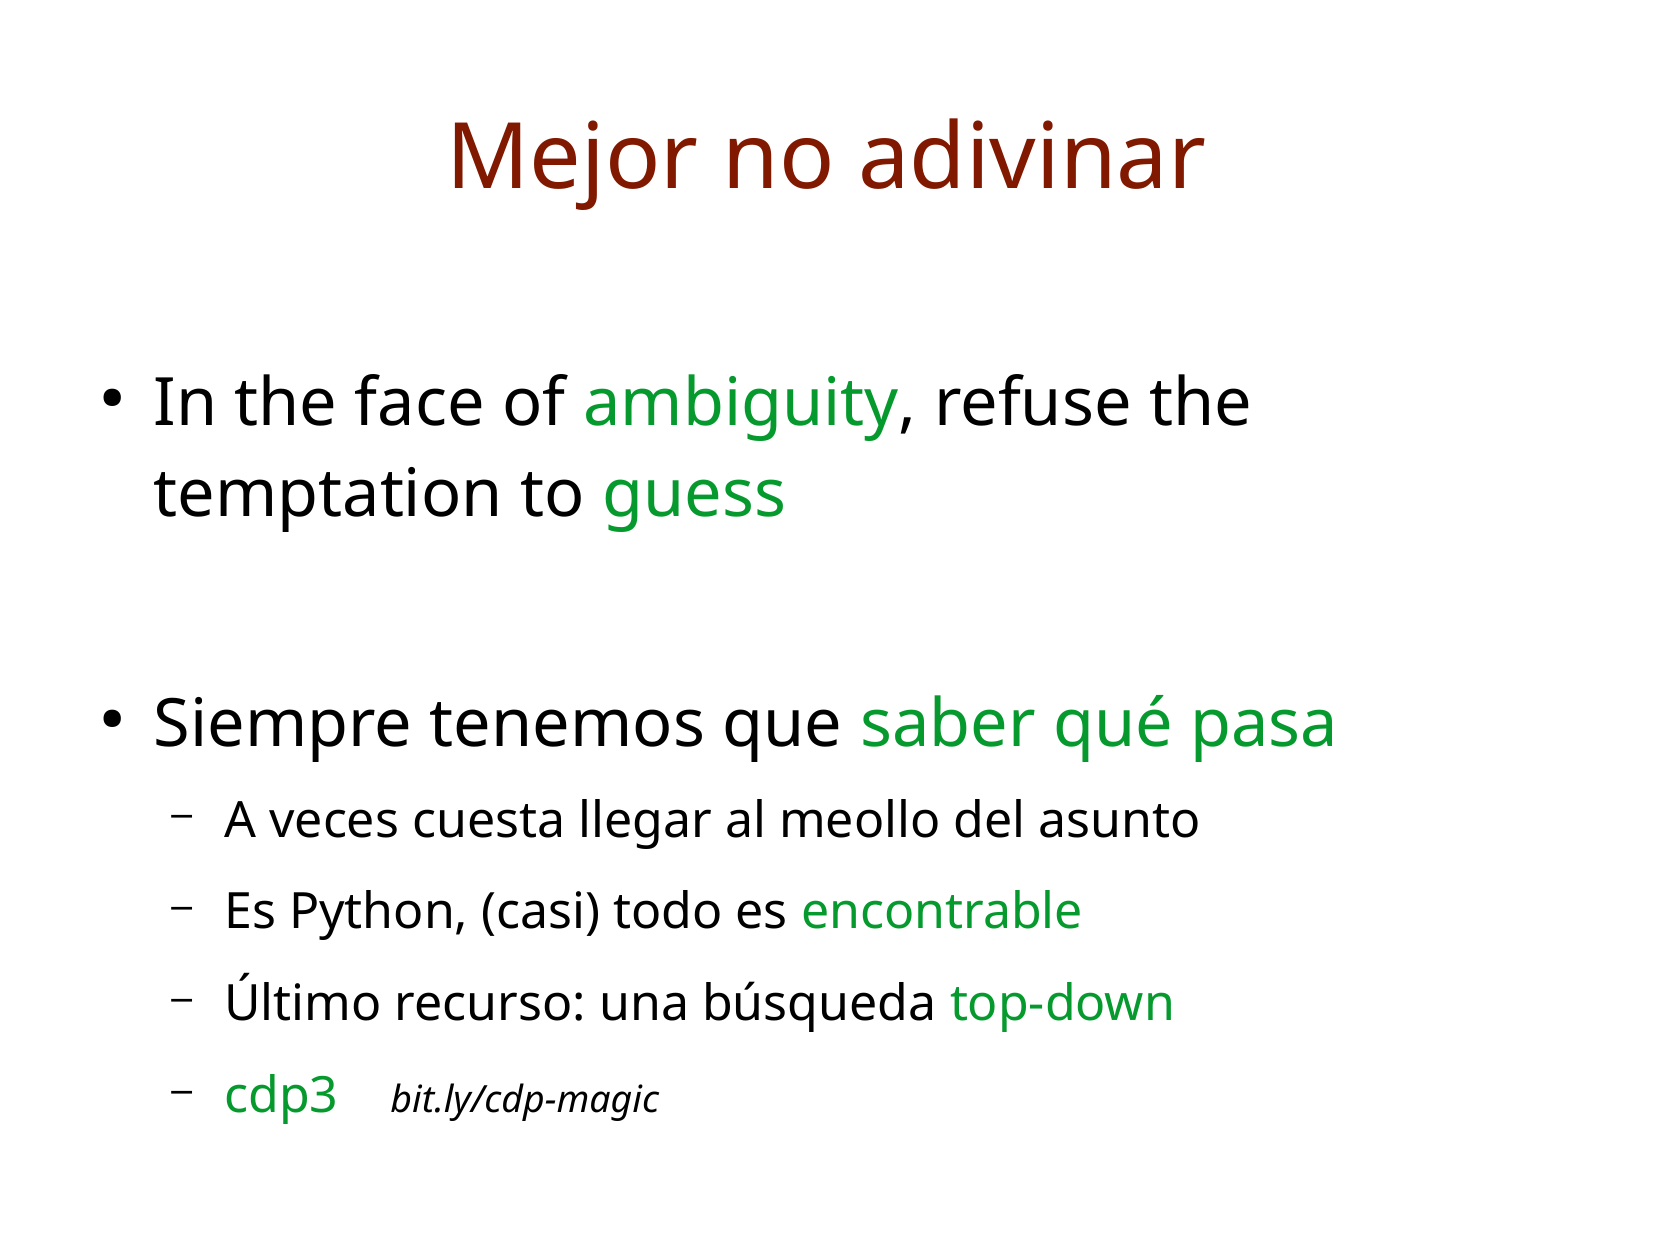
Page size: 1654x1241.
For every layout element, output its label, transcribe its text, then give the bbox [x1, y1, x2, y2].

list In the face of ambiguity, refuse the temptation to guess Siempre tenemos que saber qué pasa A veces cuesta llegar al meollo del asunto Es Python, (casi) todo es encontrable Último recurso: una búsqueda top-down cdp3 bit.ly/cdp-magic [82, 354, 1571, 1216]
title Mejor no adivinar [82, 49, 1571, 257]
